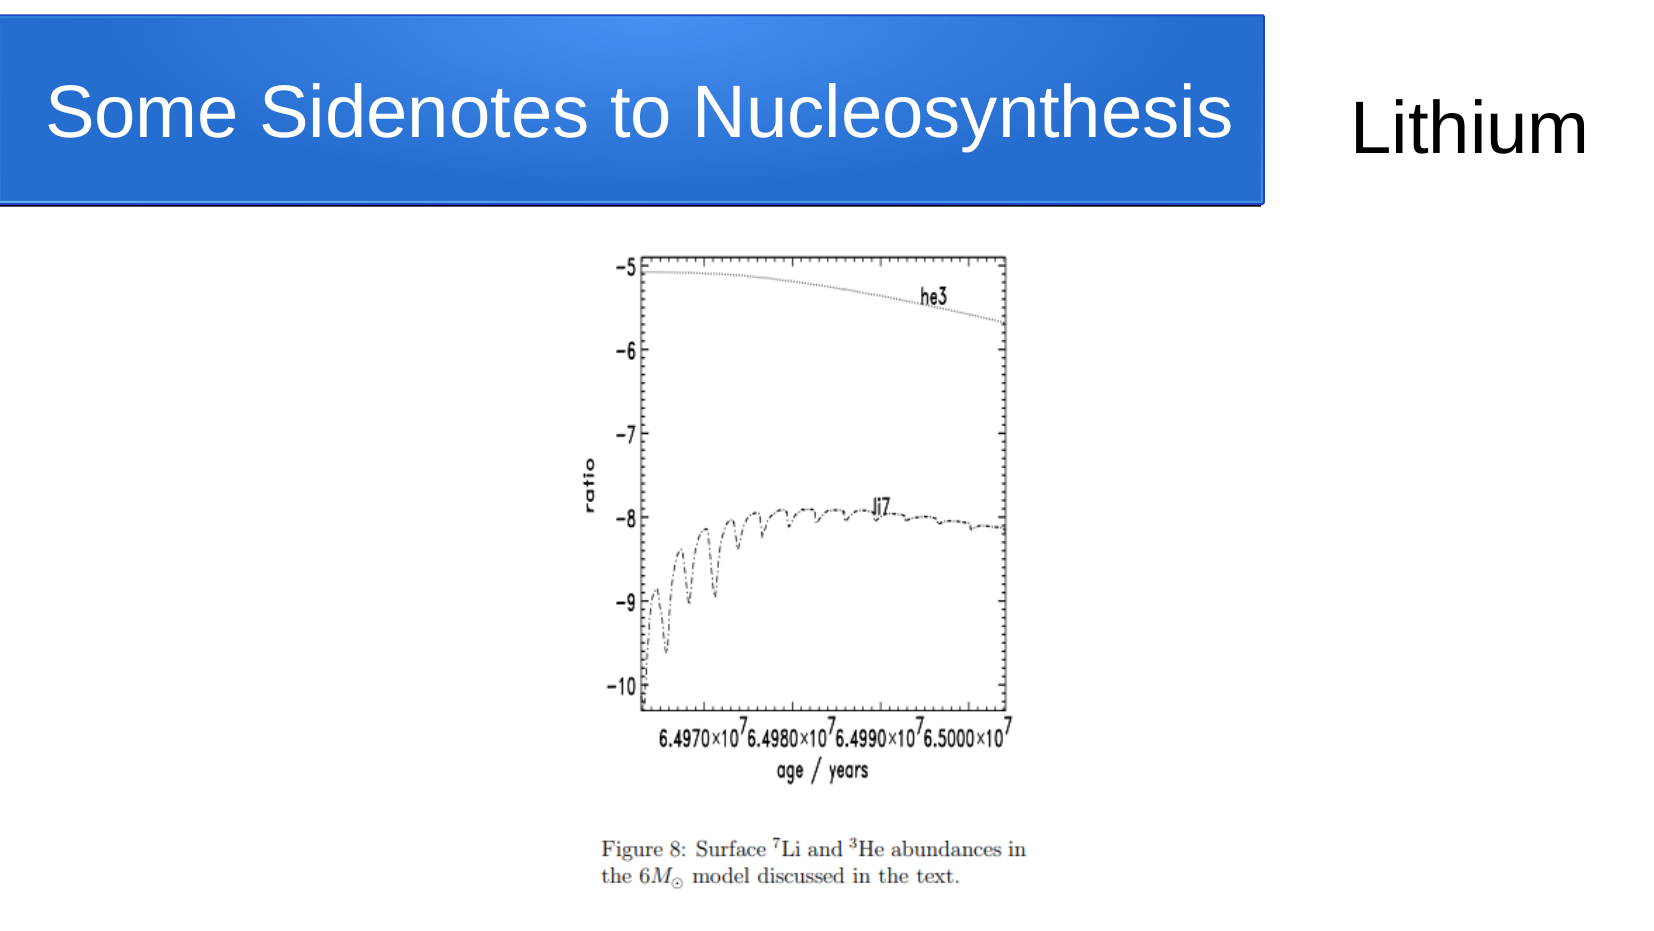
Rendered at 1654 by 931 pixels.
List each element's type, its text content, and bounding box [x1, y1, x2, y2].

title Some Sidenotes to Nucleosynthesis [45, 29, 1261, 196]
title Lithium [1305, 15, 1636, 241]
picture [570, 208, 1041, 914]
